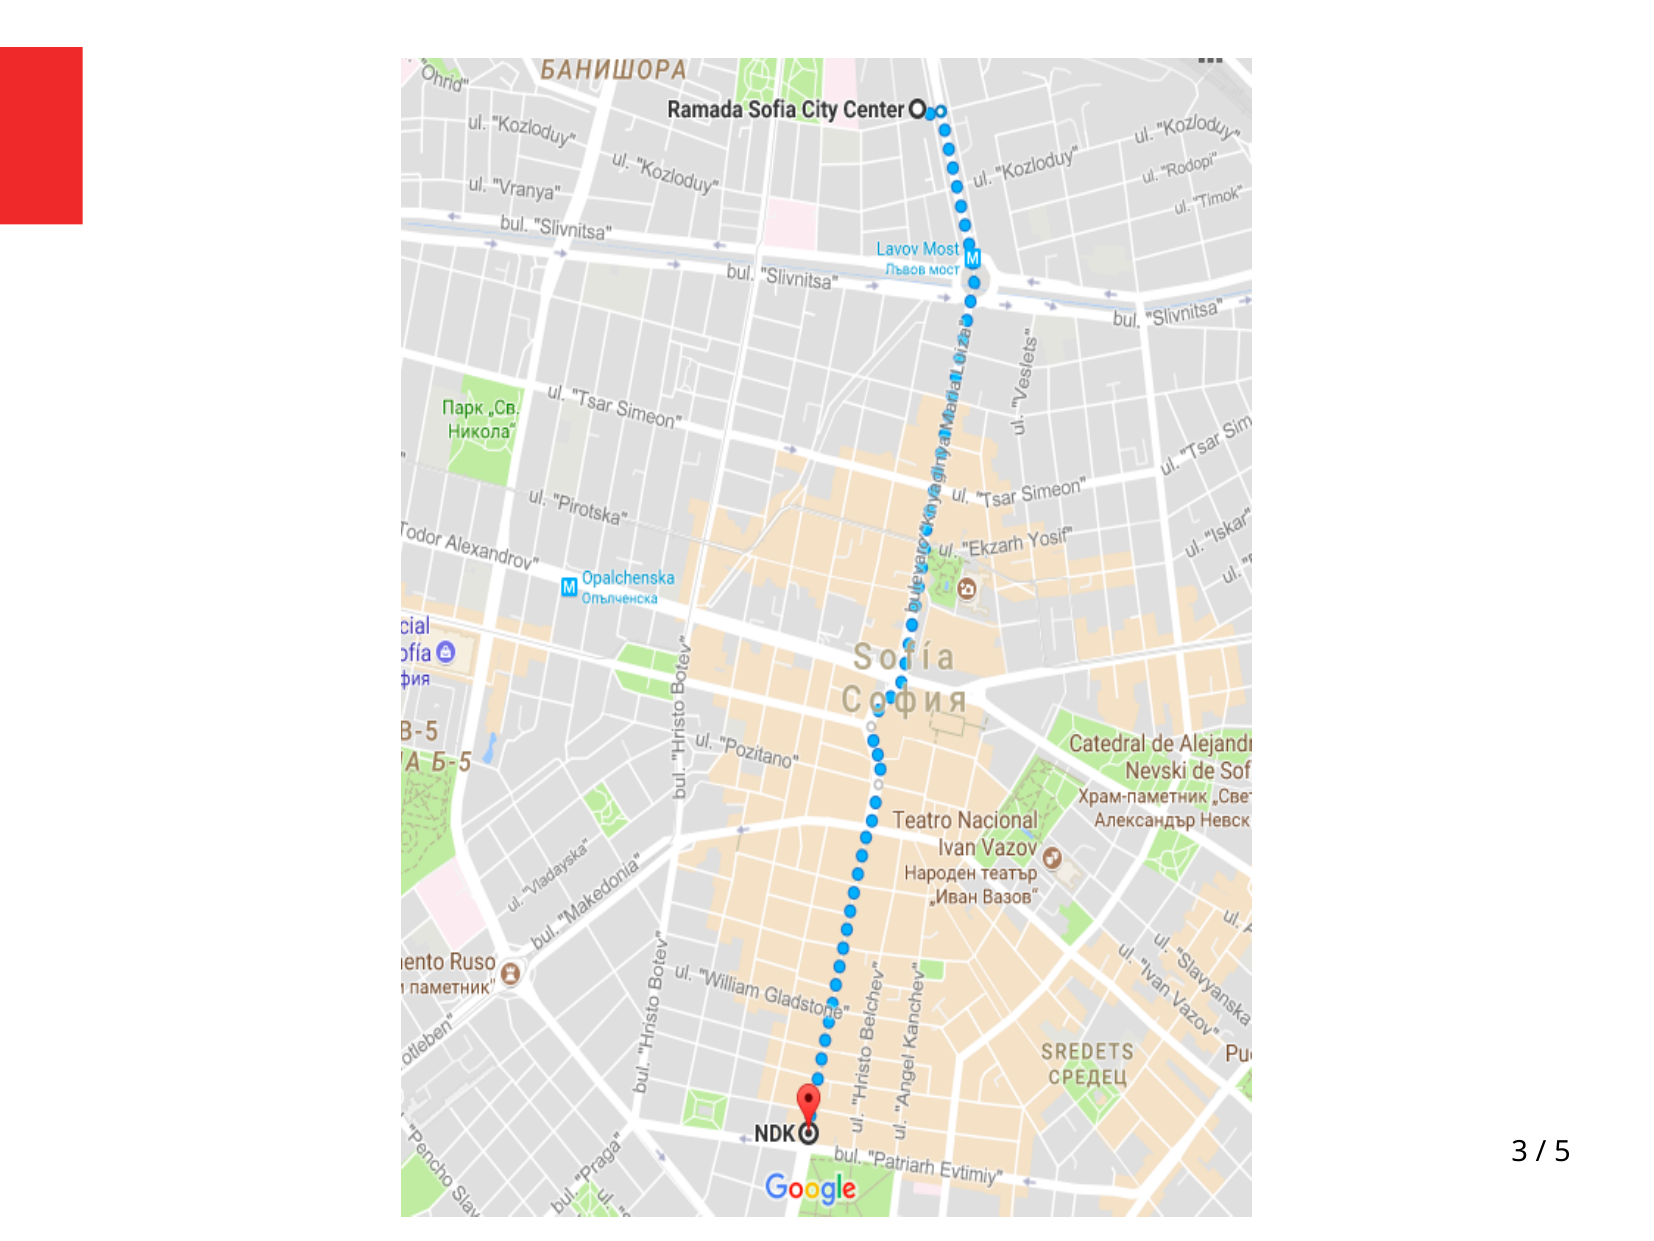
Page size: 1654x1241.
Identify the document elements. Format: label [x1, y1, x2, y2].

picture [401, 58, 1252, 1217]
